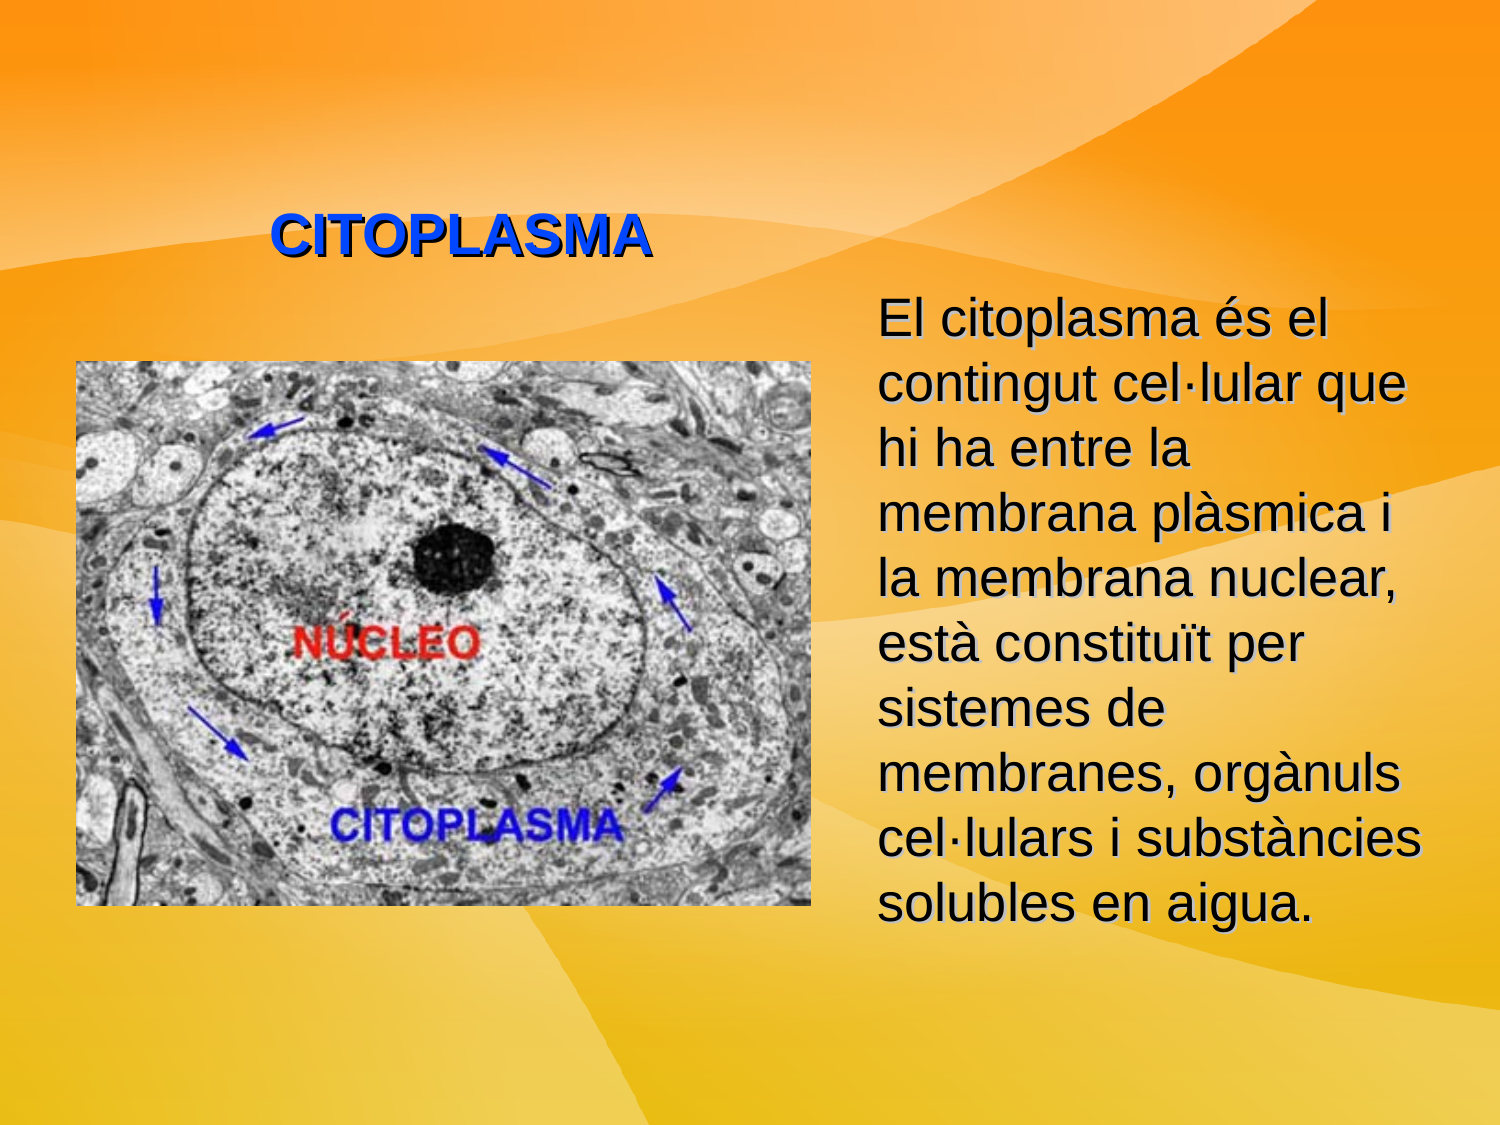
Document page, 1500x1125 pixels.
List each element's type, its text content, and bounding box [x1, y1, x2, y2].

list El citoplasma és el contingut cel·lular que hi ha entre la membrana plàsmica i la membrana nuclear, està constituït per sistemes de membranes, orgànuls cel·lulars i substàncies solubles en aigua. [862, 275, 1450, 1018]
title CITOPLASMA [76, 160, 847, 302]
picture [0, 0, 1500, 1125]
